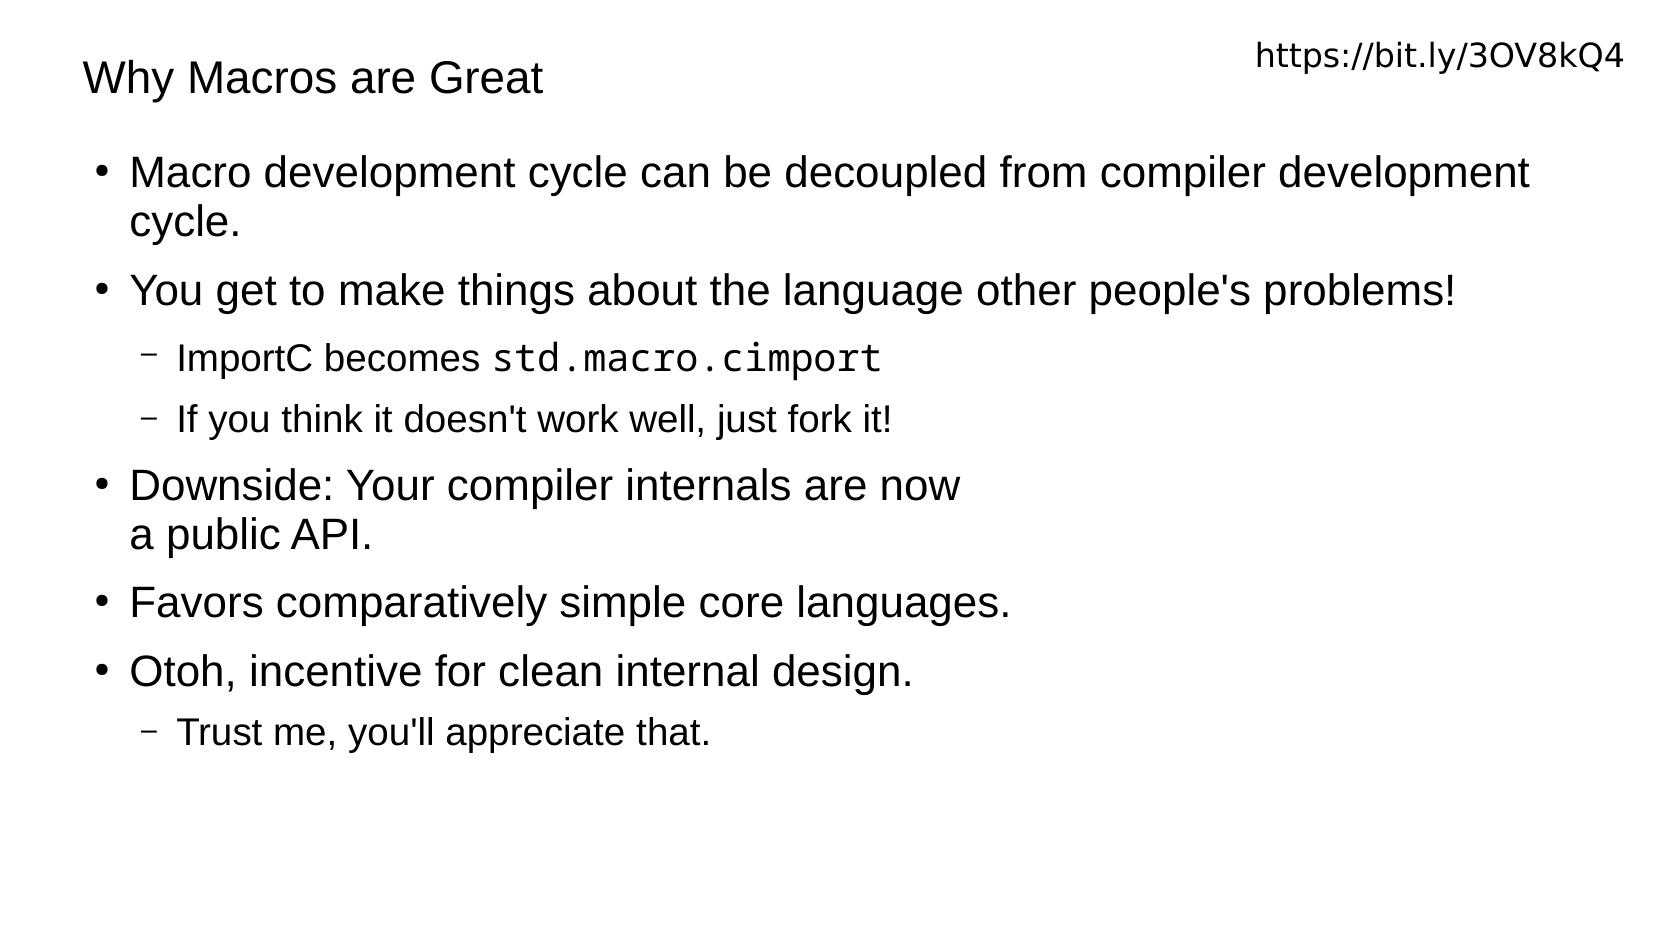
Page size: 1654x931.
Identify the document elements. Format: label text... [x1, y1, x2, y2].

title Why Macros are Great [82, 37, 1571, 119]
list Macro development cycle can be decoupled from compiler development cycle. You get to make things about the language other people's problems! ImportC becomes std.macro.cimport If you think it doesn't work well, just fork it! Downside: Your compiler internals are now a public API. Favors comparatively simple core languages. Otoh, incentive for clean internal design. Trust me, you'll appreciate that. [82, 147, 1571, 758]
